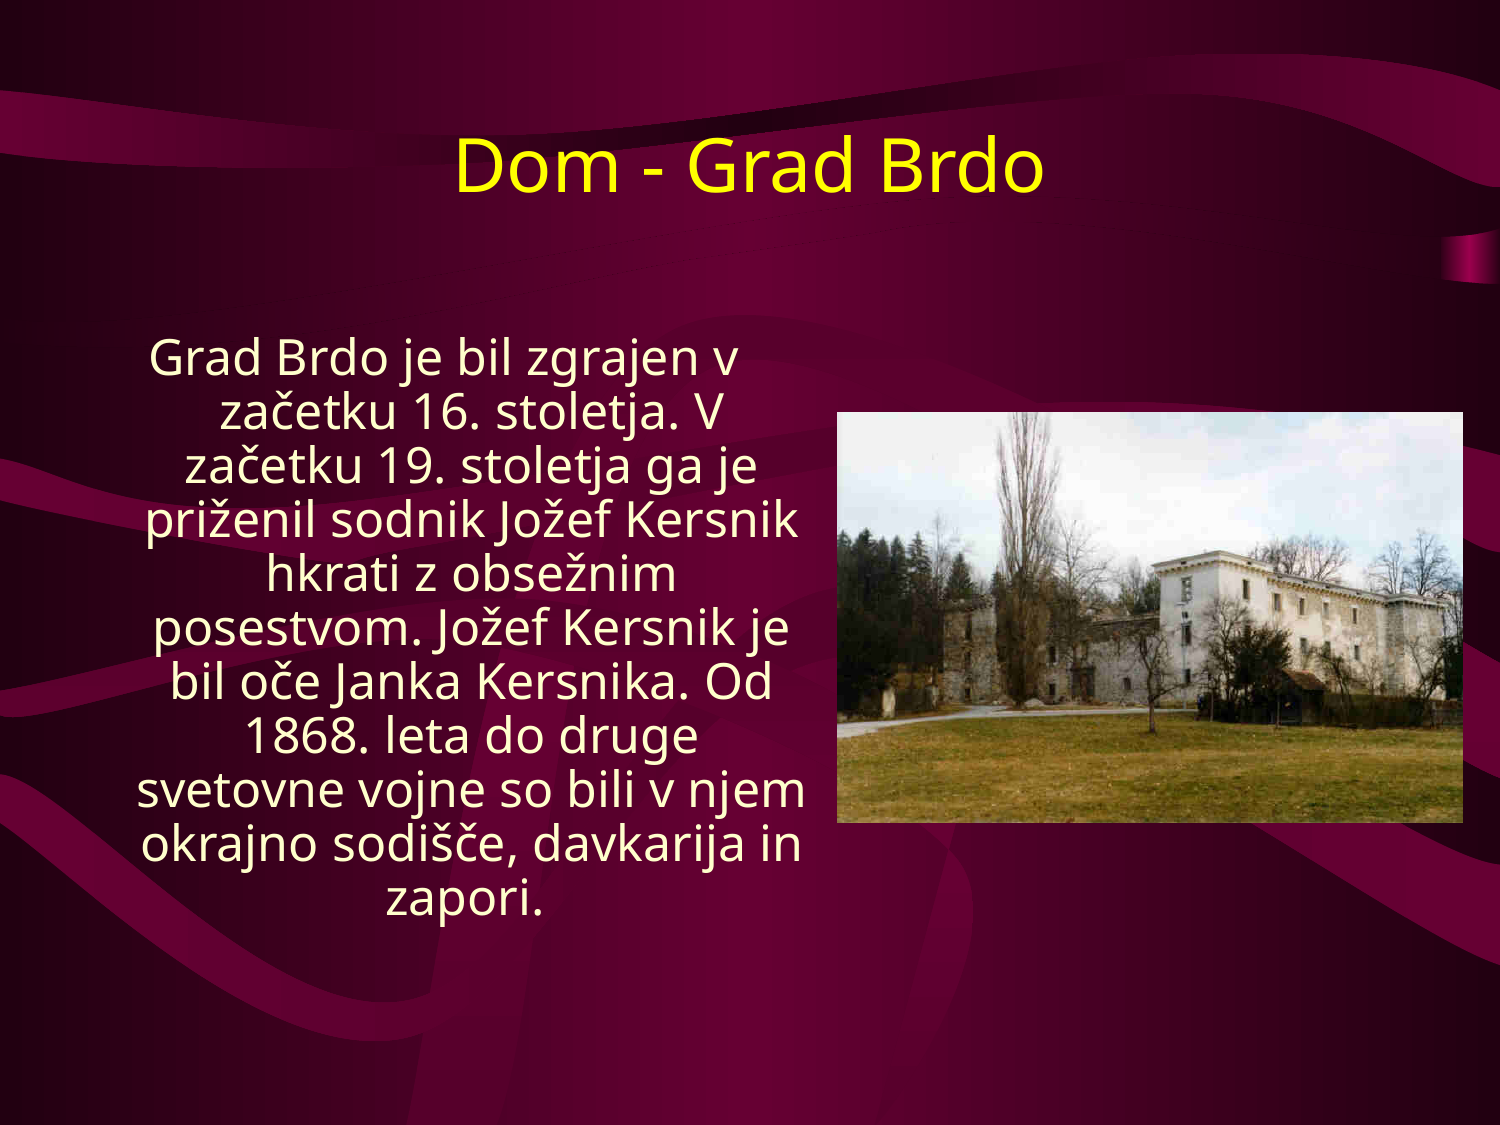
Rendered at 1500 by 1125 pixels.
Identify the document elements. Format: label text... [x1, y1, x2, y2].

list Grad Brdo je bil zgrajen v začetku 16. stoletja. V začetku 19. stoletja ga je priženil sodnik Jožef Kersnik hkrati z obsežnim posestvom. Jožef Kersnik je bil oče Janka Kersnika. Od 1868. leta do druge svetovne vojne so bili v njem okrajno sodišče, davkarija in zapori. [62, 324, 825, 925]
title Dom - Grad Brdo [112, 99, 1388, 225]
picture [837, 412, 1463, 823]
